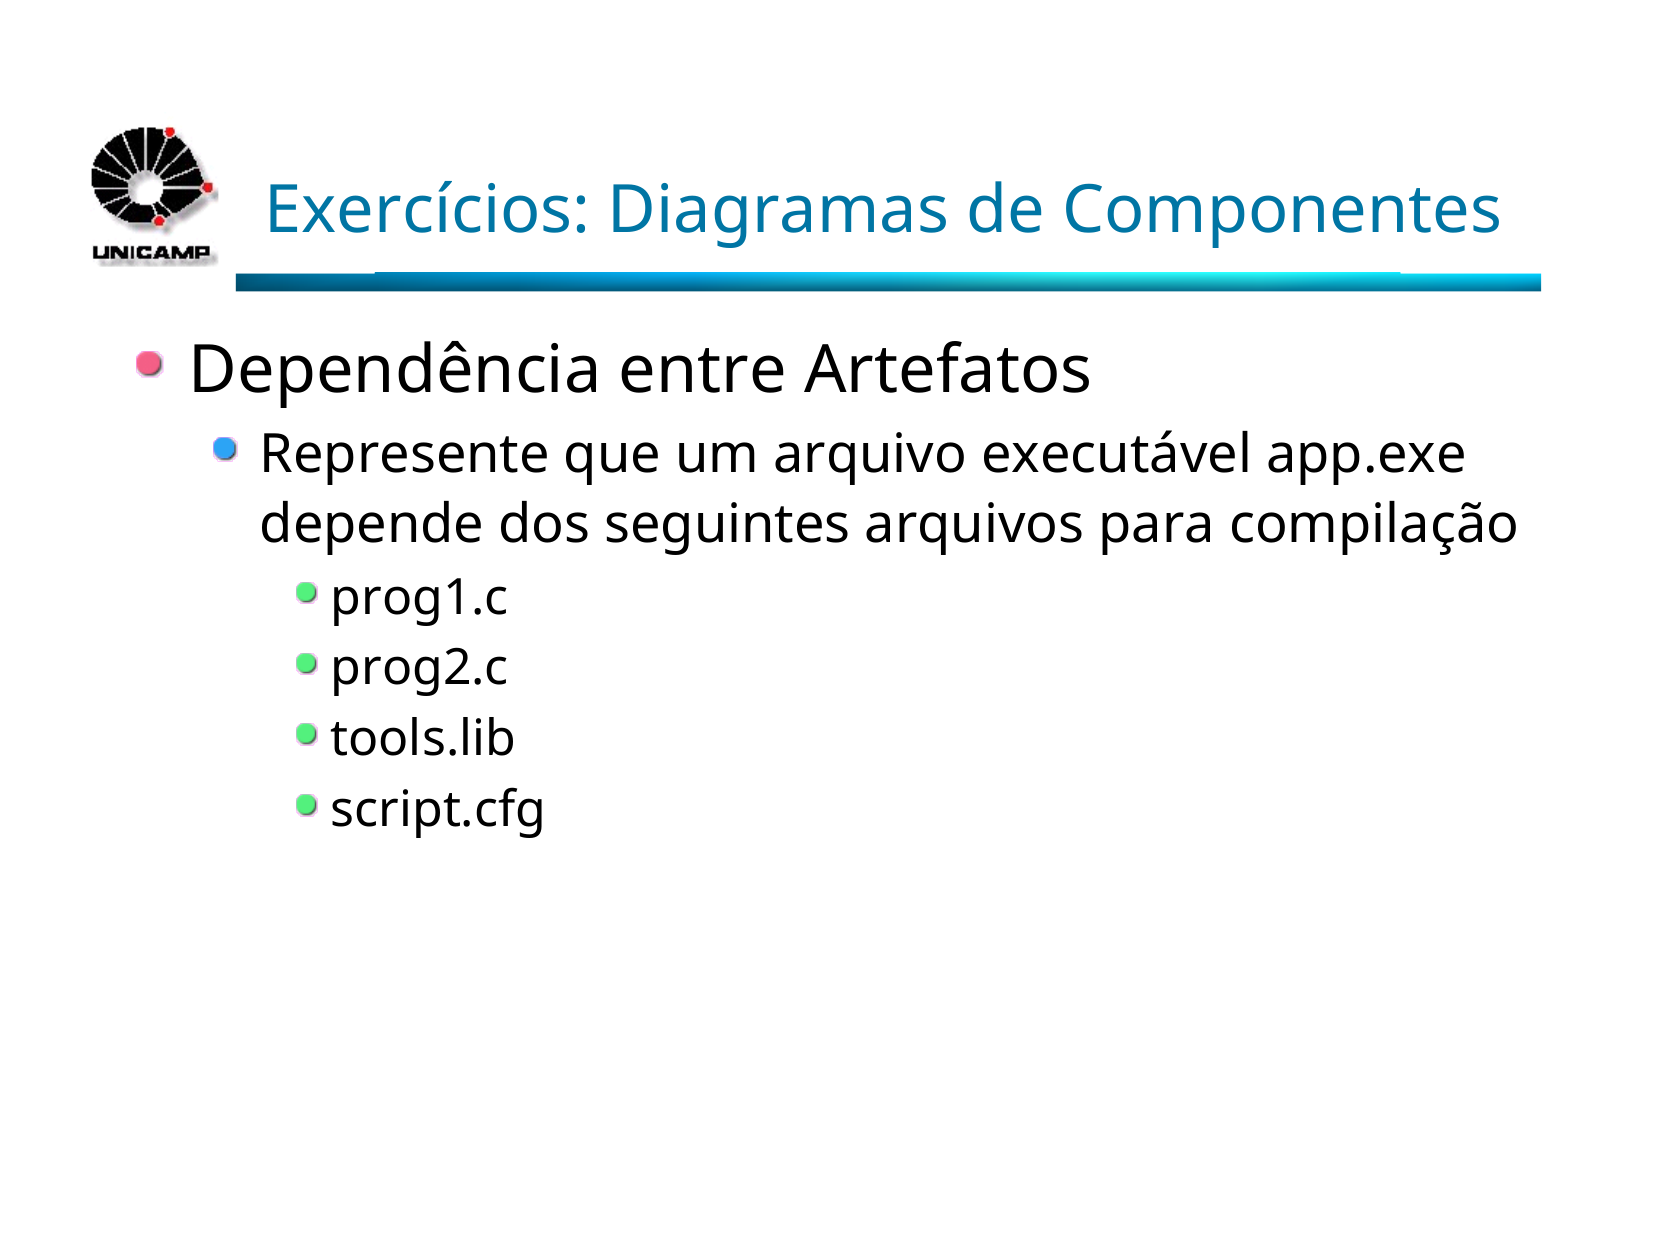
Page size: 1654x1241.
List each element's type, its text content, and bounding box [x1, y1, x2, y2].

picture [125, 272, 1654, 295]
list Dependência entre Artefatos Represente que um arquivo executável app.exe depende dos seguintes arquivos para compilação prog1.c prog2.c tools.lib script.cfg [118, 323, 1531, 1182]
title Exercícios: Diagramas de Componentes [264, 57, 1534, 250]
